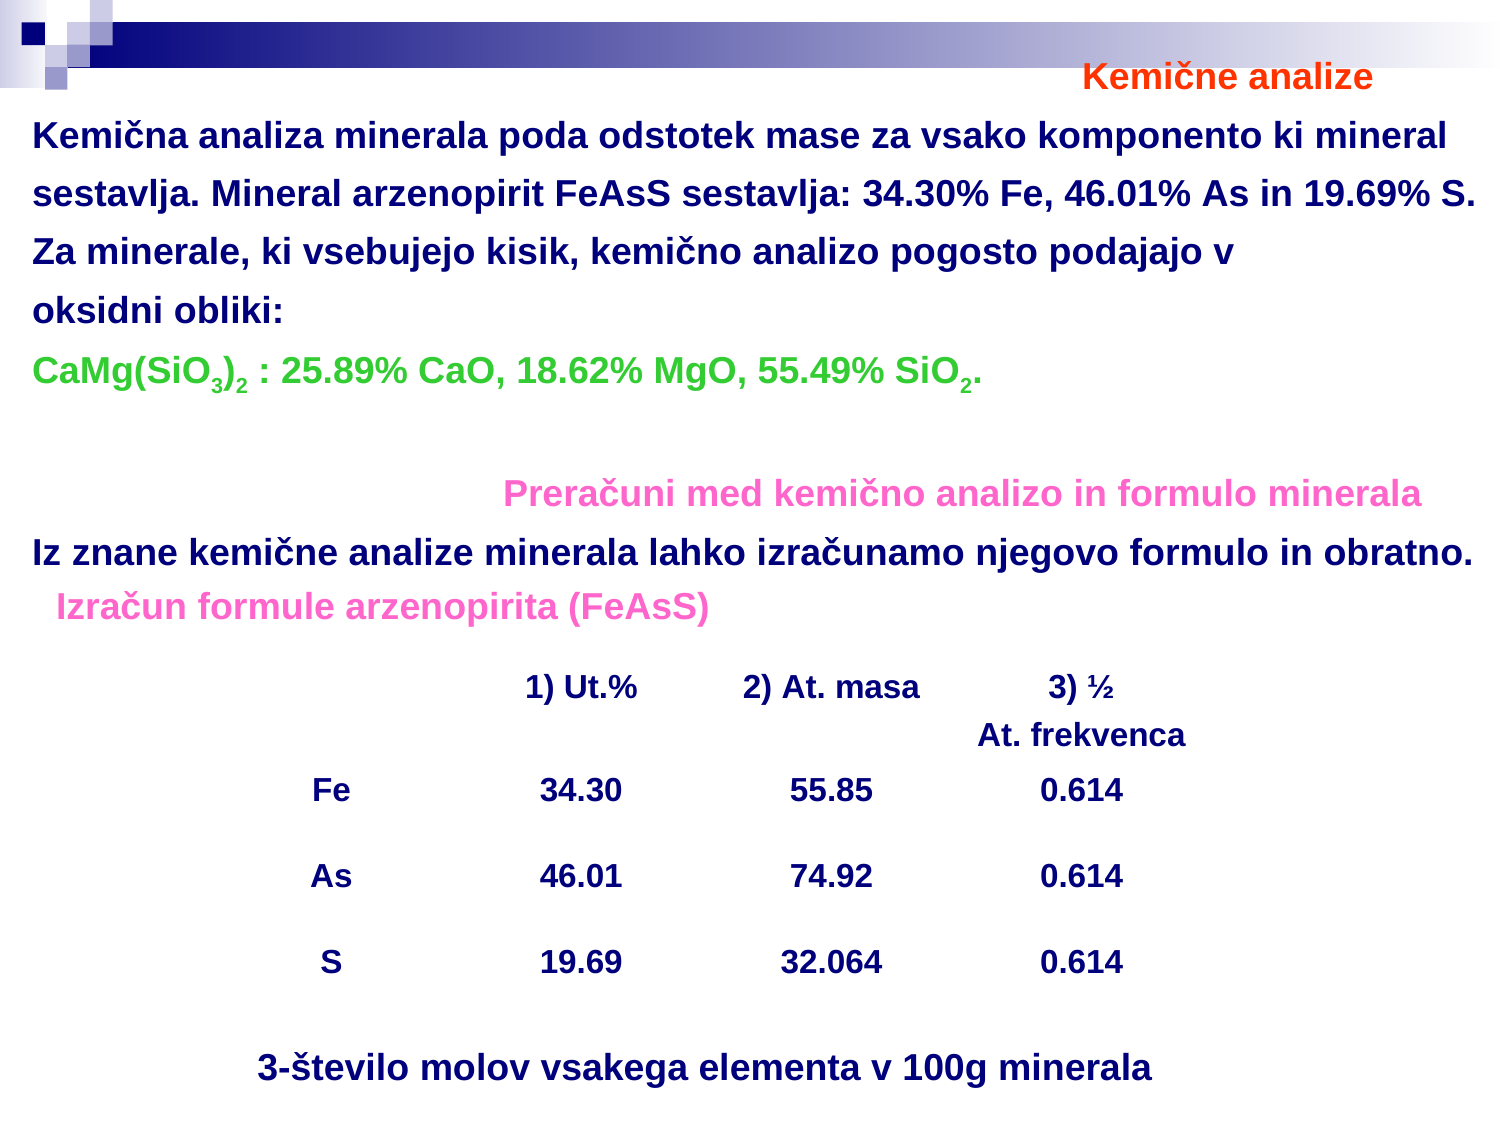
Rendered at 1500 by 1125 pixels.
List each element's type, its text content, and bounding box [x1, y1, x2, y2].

table_cell As [207, 847, 456, 933]
text_box Izračun formule arzenopirita (FeAsS) [41, 574, 726, 635]
table_cell 0.614 [957, 847, 1206, 933]
table_header 2) At. masa [707, 657, 957, 761]
table_cell 0.614 [957, 933, 1206, 1019]
table_cell 55.85 [707, 761, 957, 847]
table_cell 0.614 [957, 761, 1206, 847]
table_cell 74.92 [707, 847, 957, 933]
table_header 3) ½ At. frekvenca [957, 657, 1206, 761]
table_cell 32.064 [707, 933, 957, 1019]
table_cell Fe [207, 761, 456, 847]
table_header [207, 657, 456, 761]
table_header 1) Ut.% [456, 657, 707, 761]
text_box Kemične analize Kemična analiza minerala poda odstotek mase za vsako komponento ki mineral sestavlja. Mineral arzenopirit FeAsS sestavlja: 34.30% Fe, 46.01% As in 19.69% S. Za minerale, ki vsebujejo kisik, kemično analizo pogosto podajajo v oksidni obliki: CaMg(SiO3)2 : 25.89% CaO, 18.62% MgO, 55.49% SiO2. Preračuni med kemično analizo in formulo minerala Iz znane kemične analize minerala lahko izračunamo njegovo formulo in obratno. [17, 31, 1500, 581]
table_cell 34.30 [456, 761, 707, 847]
text_box 3-število molov vsakega elementa v 100g minerala [242, 1034, 1168, 1096]
table_cell S [207, 933, 456, 1019]
table_cell 19.69 [456, 933, 707, 1019]
table_cell 46.01 [456, 847, 707, 933]
